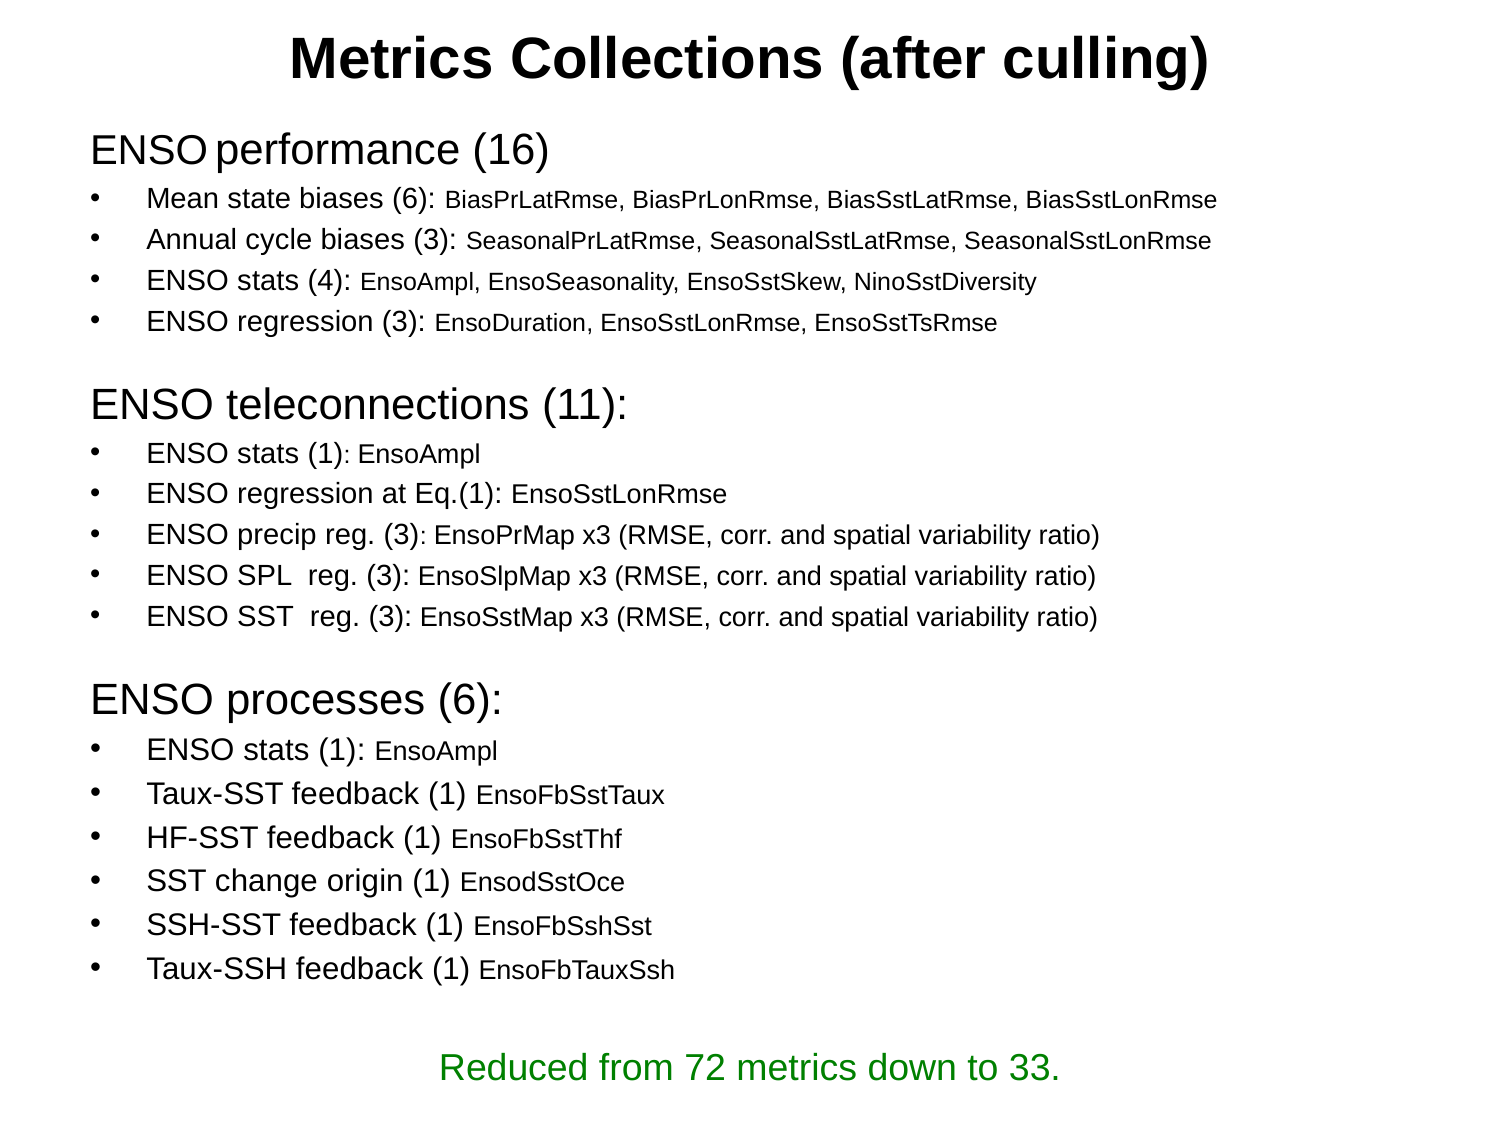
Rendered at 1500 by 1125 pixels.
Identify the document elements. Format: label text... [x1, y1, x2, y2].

text_box ENSO performance (16) Mean state biases (6): BiasPrLatRmse, BiasPrLonRmse, BiasSstLatRmse, BiasSstLonRmse Annual cycle biases (3): SeasonalPrLatRmse, SeasonalSstLatRmse, SeasonalSstLonRmse ENSO stats (4): EnsoAmpl, EnsoSeasonality, EnsoSstSkew, NinoSstDiversity ENSO regression (3): EnsoDuration, EnsoSstLonRmse, EnsoSstTsRmse ENSO teleconnections (11): ENSO stats (1): EnsoAmpl ENSO regression at Eq.(1): EnsoSstLonRmse ENSO precip reg. (3): EnsoPrMap x3 (RMSE, corr. and spatial variability ratio) ENSO SPL reg. (3): EnsoSlpMap x3 (RMSE, corr. and spatial variability ratio) ENSO SST reg. (3): EnsoSstMap x3 (RMSE, corr. and spatial variability ratio) ENSO processes (6): ENSO stats (1): EnsoAmpl Taux-SST feedback (1) EnsoFbSstTaux HF-SST feedback (1) EnsoFbSstThf SST change origin (1) EnsodSstOce SSH-SST feedback (1) EnsoFbSshSst Taux-SSH feedback (1) EnsoFbTauxSsh Reduced from 72 metrics down to 33. [75, 113, 1425, 1100]
text_box Metrics Collections (after culling) [25, 12, 1476, 98]
